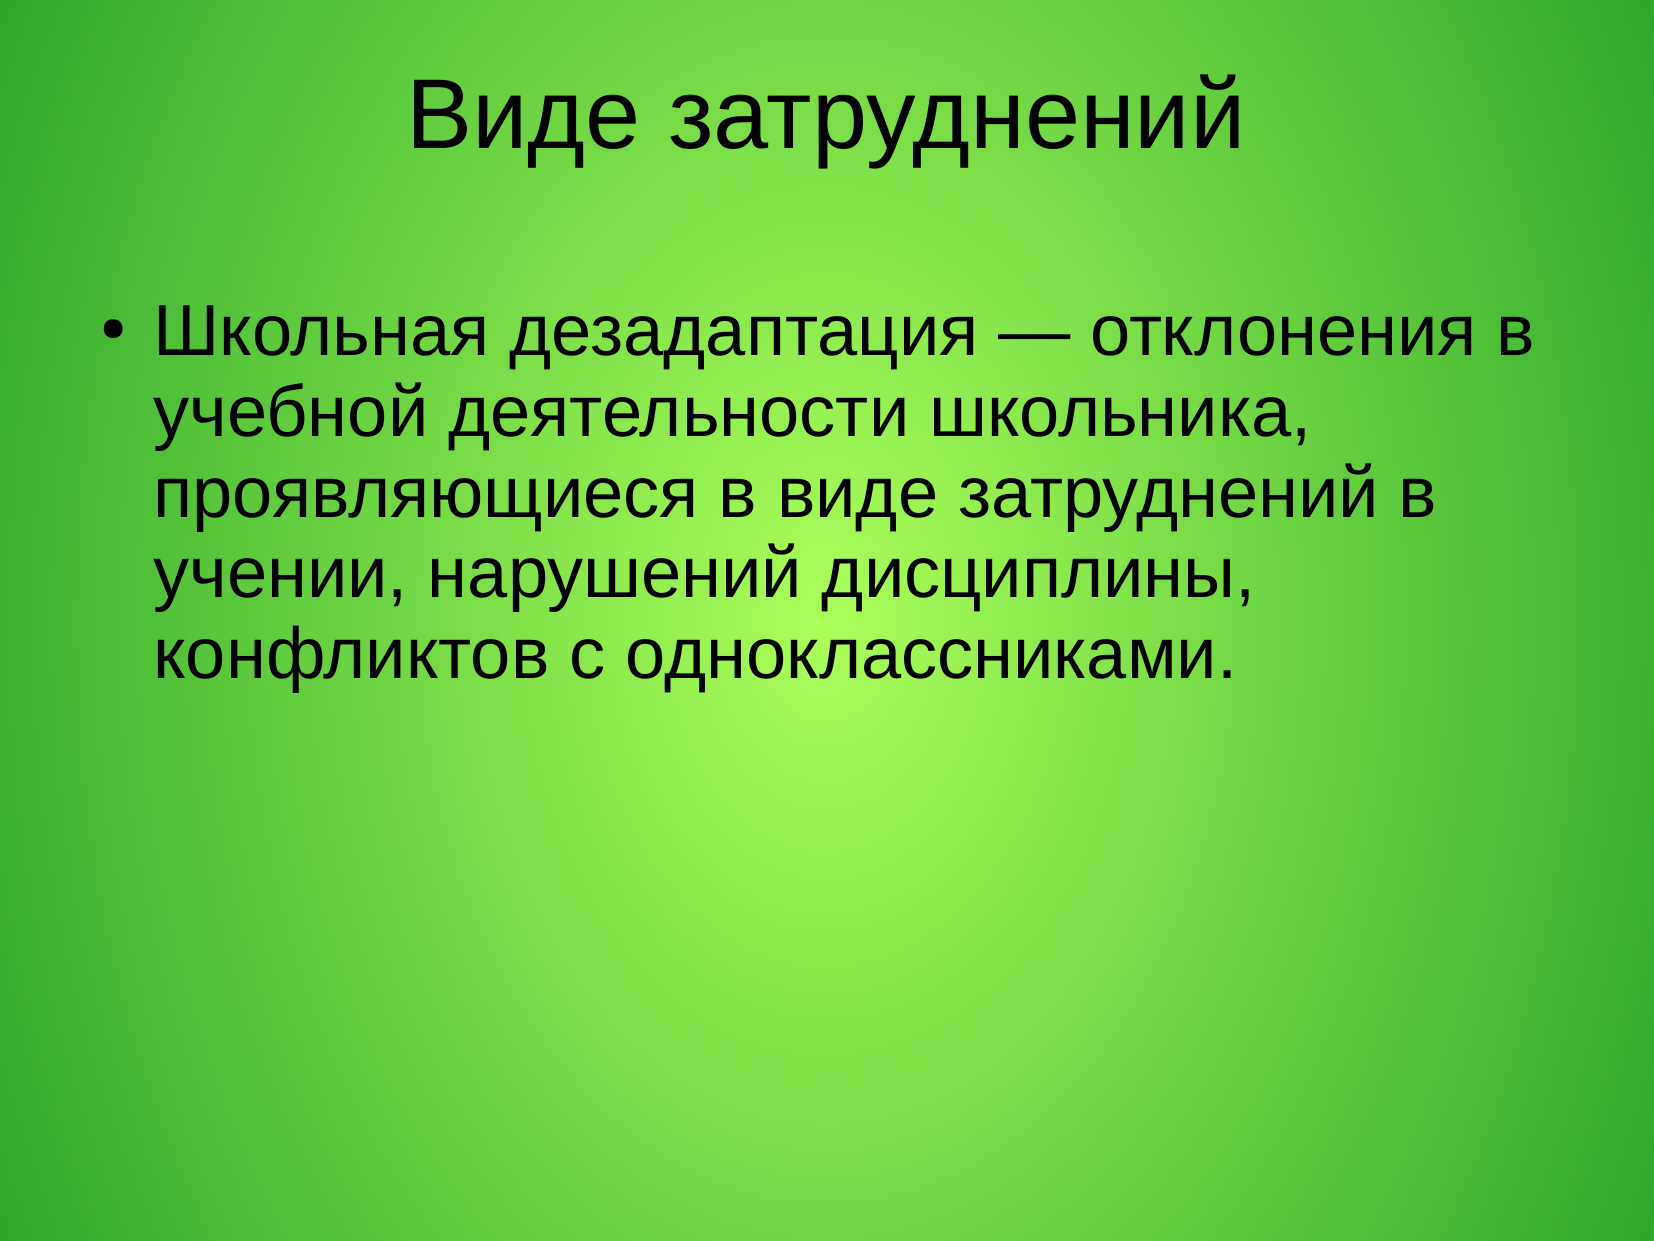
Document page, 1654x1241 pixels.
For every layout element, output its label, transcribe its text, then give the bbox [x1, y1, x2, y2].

list Школьная дезадаптация — отклонения в учебной деятельности школьника, проявляющиеся в виде затруднений в учении, нарушений дисциплины, конфликтов с одноклассниками. [82, 290, 1538, 1010]
title Виде затруднений [82, 49, 1571, 179]
